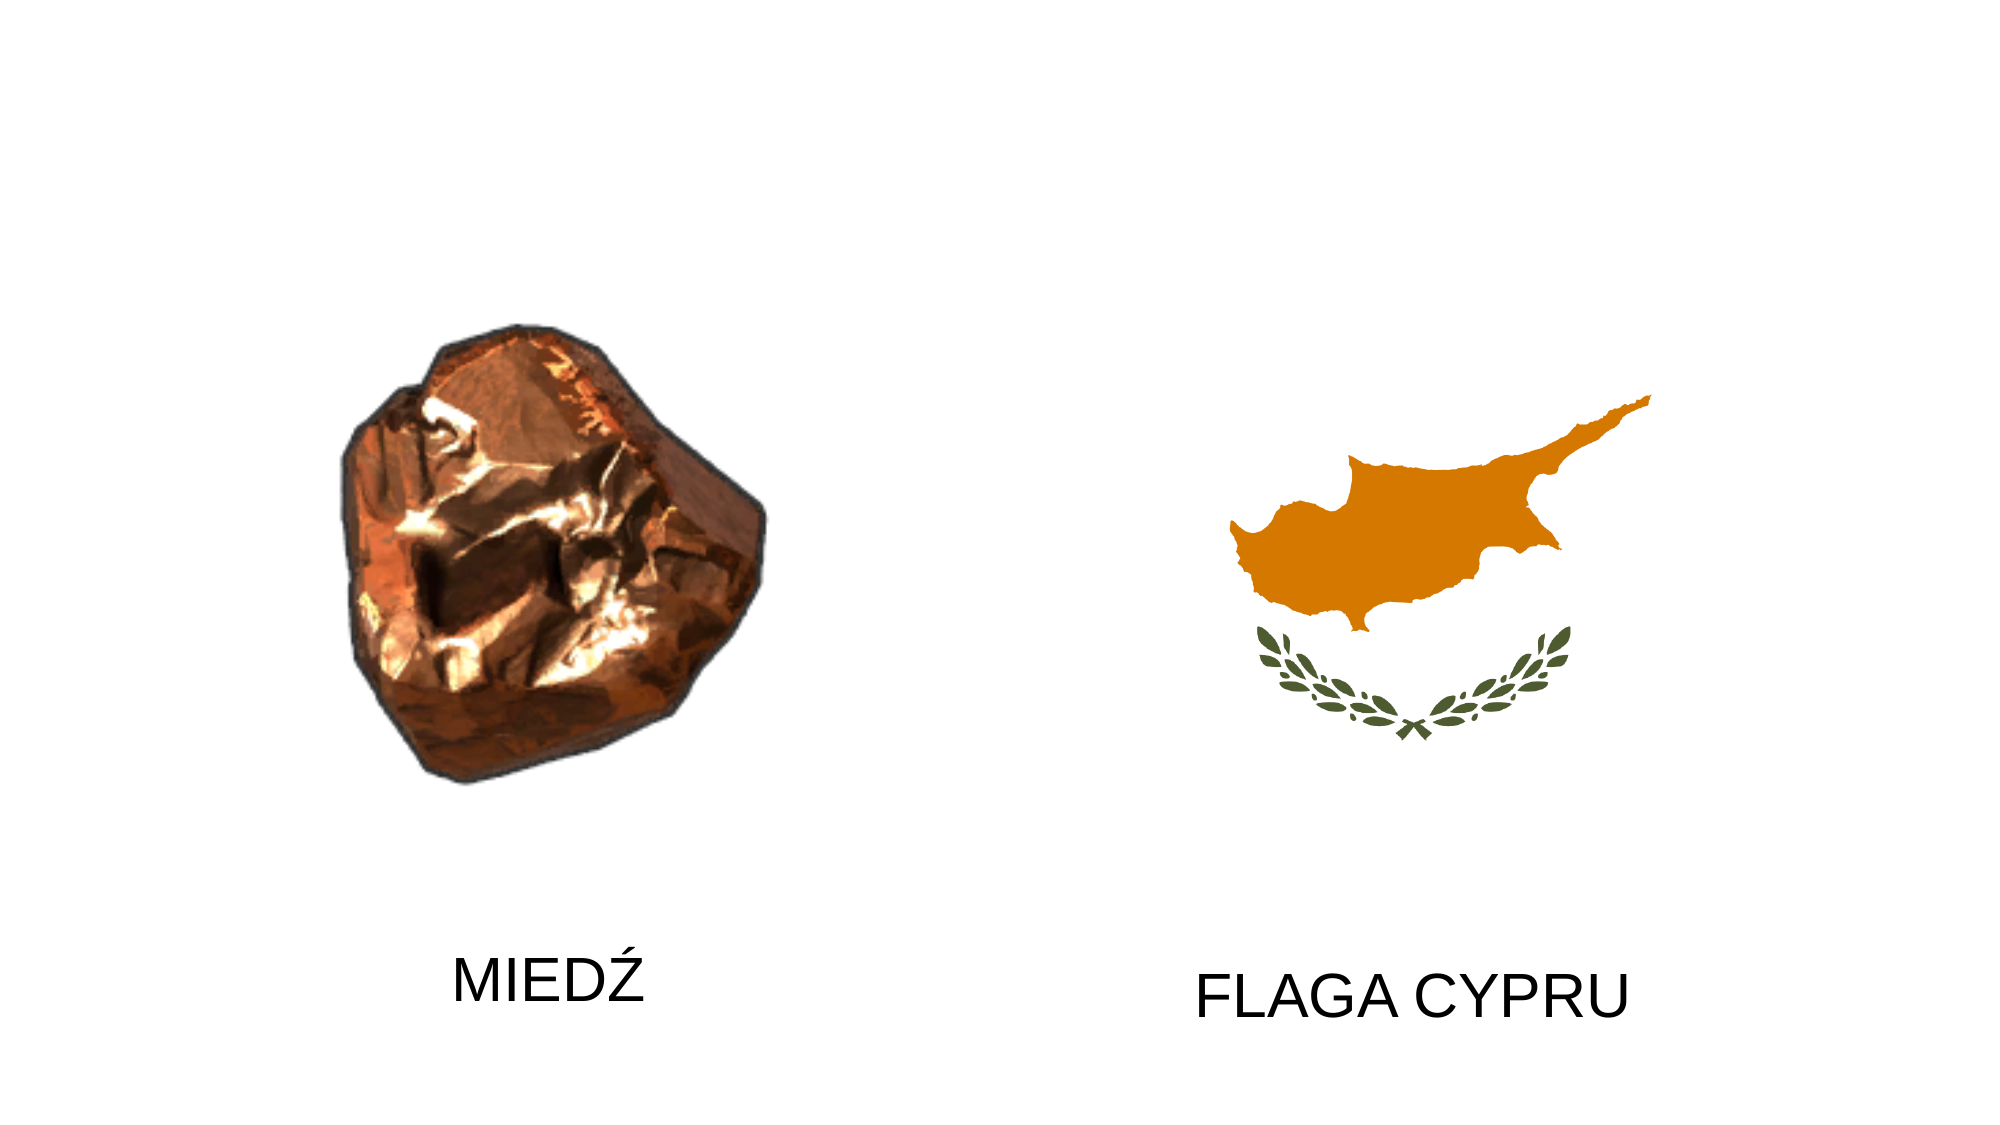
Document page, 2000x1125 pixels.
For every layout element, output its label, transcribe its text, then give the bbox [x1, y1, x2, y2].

text_box MIEDŹ [435, 923, 663, 1029]
text_box FLAGA CYPRU [1046, 940, 1781, 1055]
picture [199, 213, 898, 912]
picture [1027, 305, 1800, 820]
